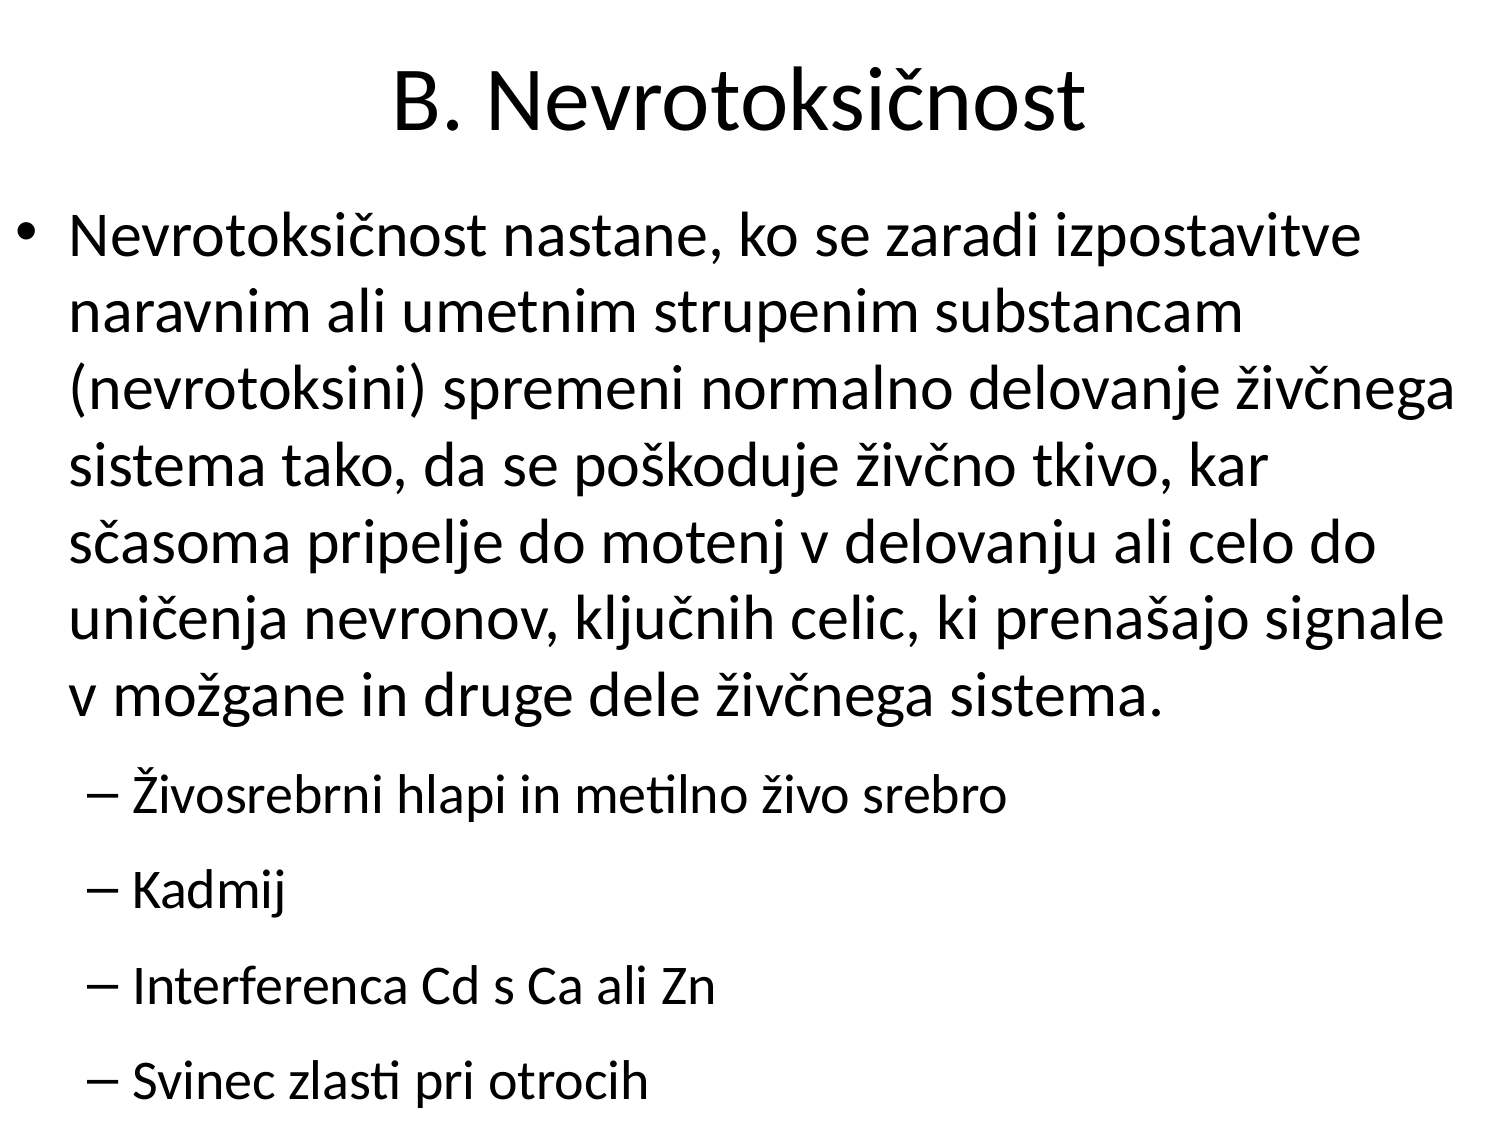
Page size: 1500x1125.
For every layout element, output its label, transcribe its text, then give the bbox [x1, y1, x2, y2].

list Nevrotoksičnost nastane, ko se zaradi izpostavitve naravnim ali umetnim strupenim substancam (nevrotoksini) spremeni normalno delovanje živčnega sistema tako, da se poškoduje živčno tkivo, kar sčasoma pripelje do motenj v delovanju ali celo do uničenja nevronov, ključnih celic, ki prenašajo signale v možgane in druge dele živčnega sistema. Živosrebrni hlapi in metilno živo srebro Kadmij Interferenca Cd s Ca ali Zn Svinec zlasti pri otrocih [0, 184, 1500, 1125]
title B. Nevrotoksičnost [64, 0, 1415, 184]
